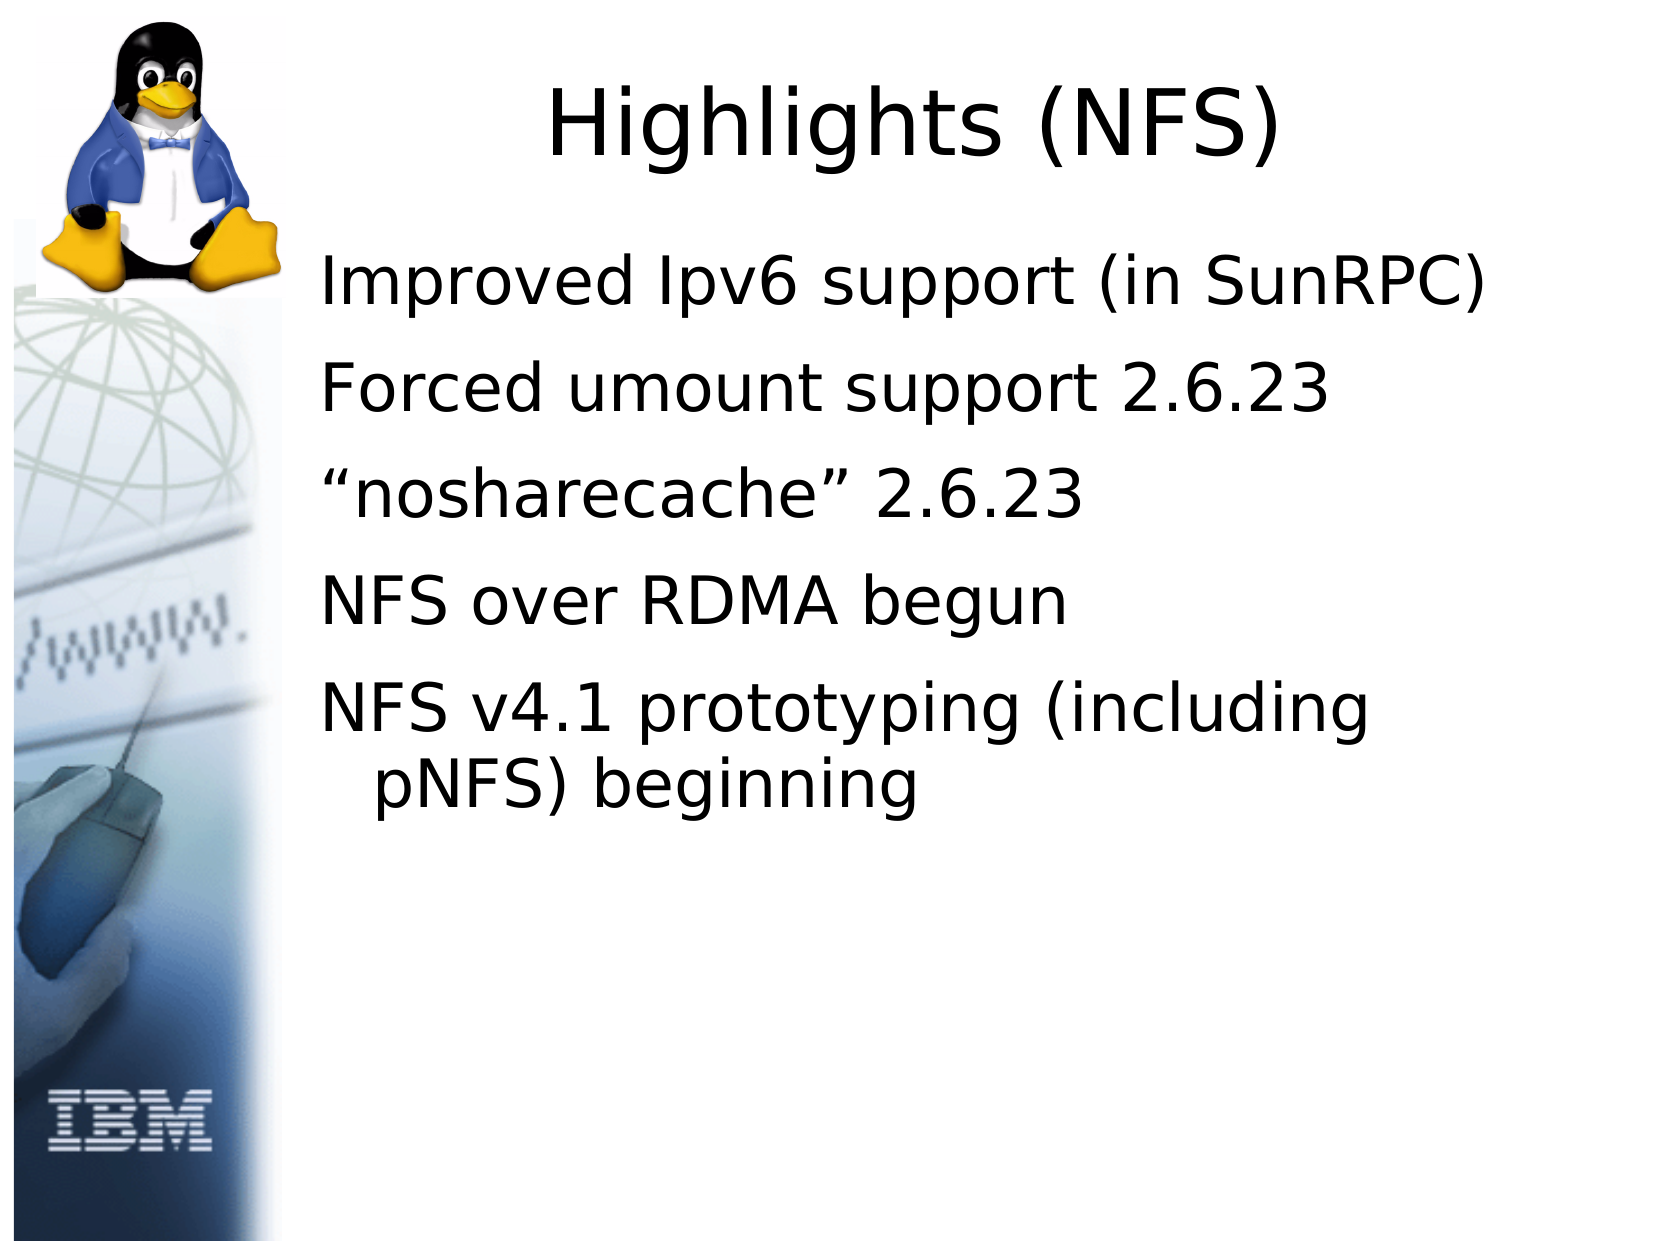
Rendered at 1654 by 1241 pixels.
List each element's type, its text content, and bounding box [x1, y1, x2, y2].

list Improved Ipv6 support (in SunRPC) Forced umount support 2.6.23 “nosharecache” 2.6.23 NFS over RDMA begun NFS v4.1 prototyping (including pNFS) beginning [301, 243, 1520, 1182]
title Highlights (NFS) [301, 39, 1528, 209]
